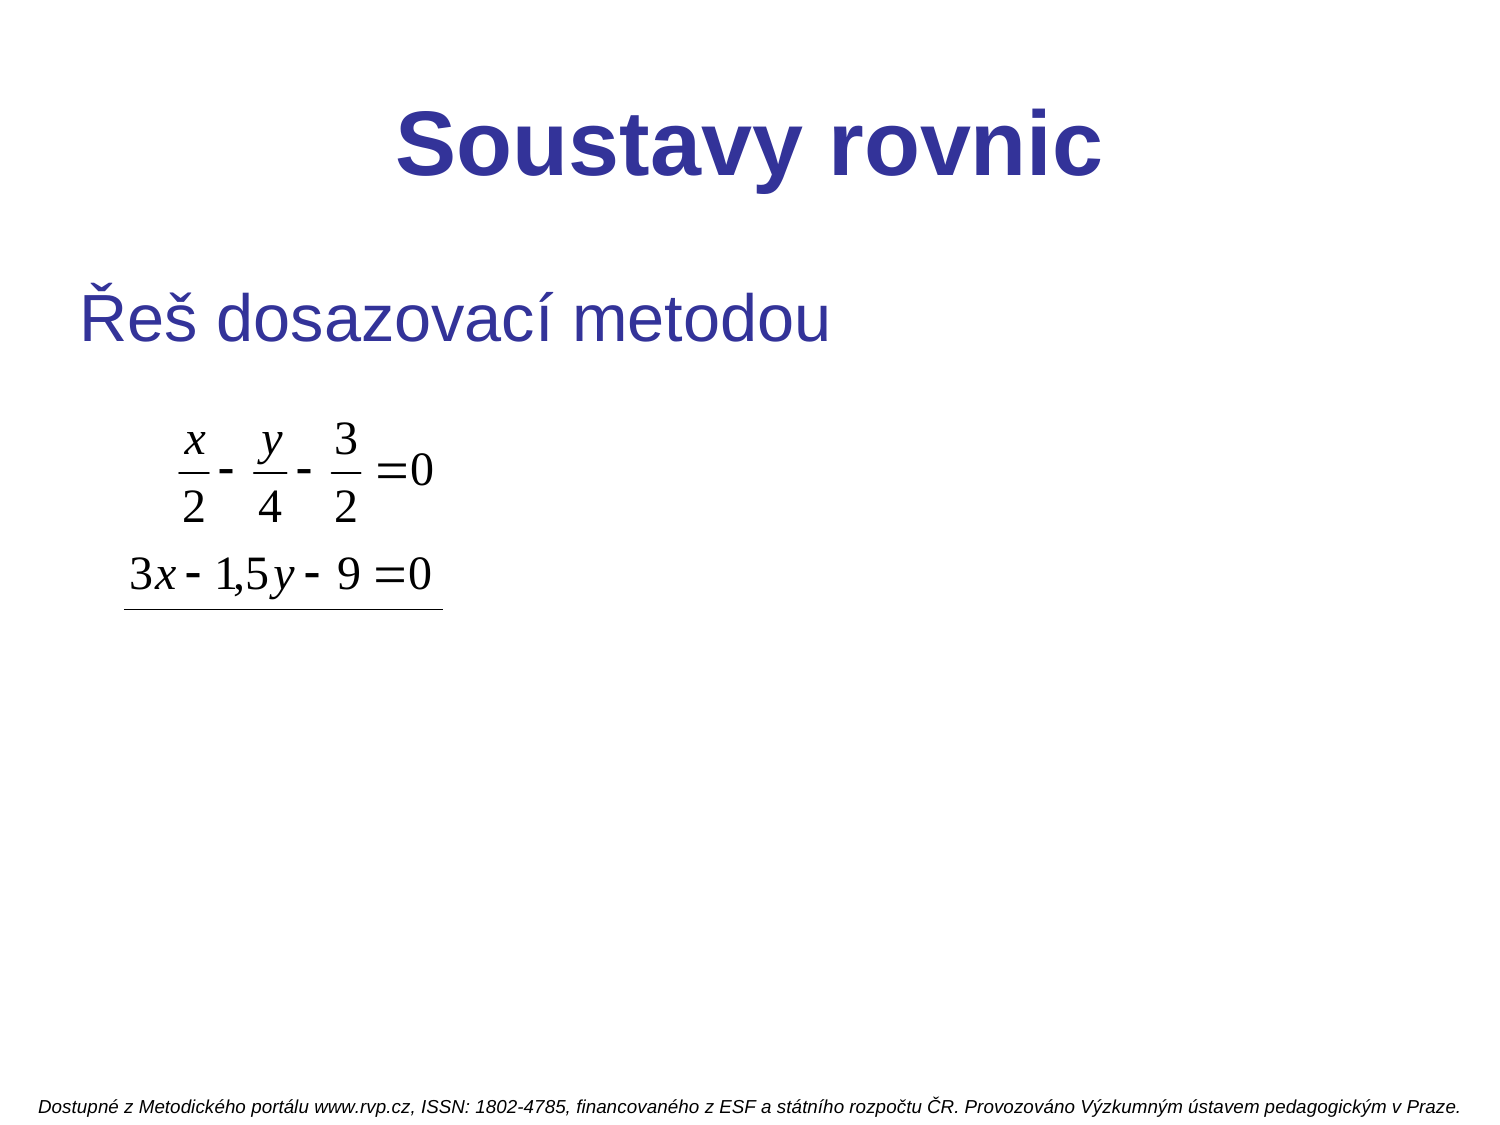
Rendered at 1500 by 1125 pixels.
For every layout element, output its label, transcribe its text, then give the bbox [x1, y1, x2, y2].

chart [123, 545, 440, 609]
text_box [171, 409, 443, 533]
title Soustavy rovnic [75, 45, 1426, 233]
text_box Dostupné z Metodického portálu www.rvp.cz, ISSN: 1802-4785, financovaného z ESF a státního rozpočtu ČR. Provozováno Výzkumným ústavem pedagogickým v Praze. [23, 1087, 1476, 1125]
text_box Řeš dosazovací metodou [64, 267, 1117, 363]
